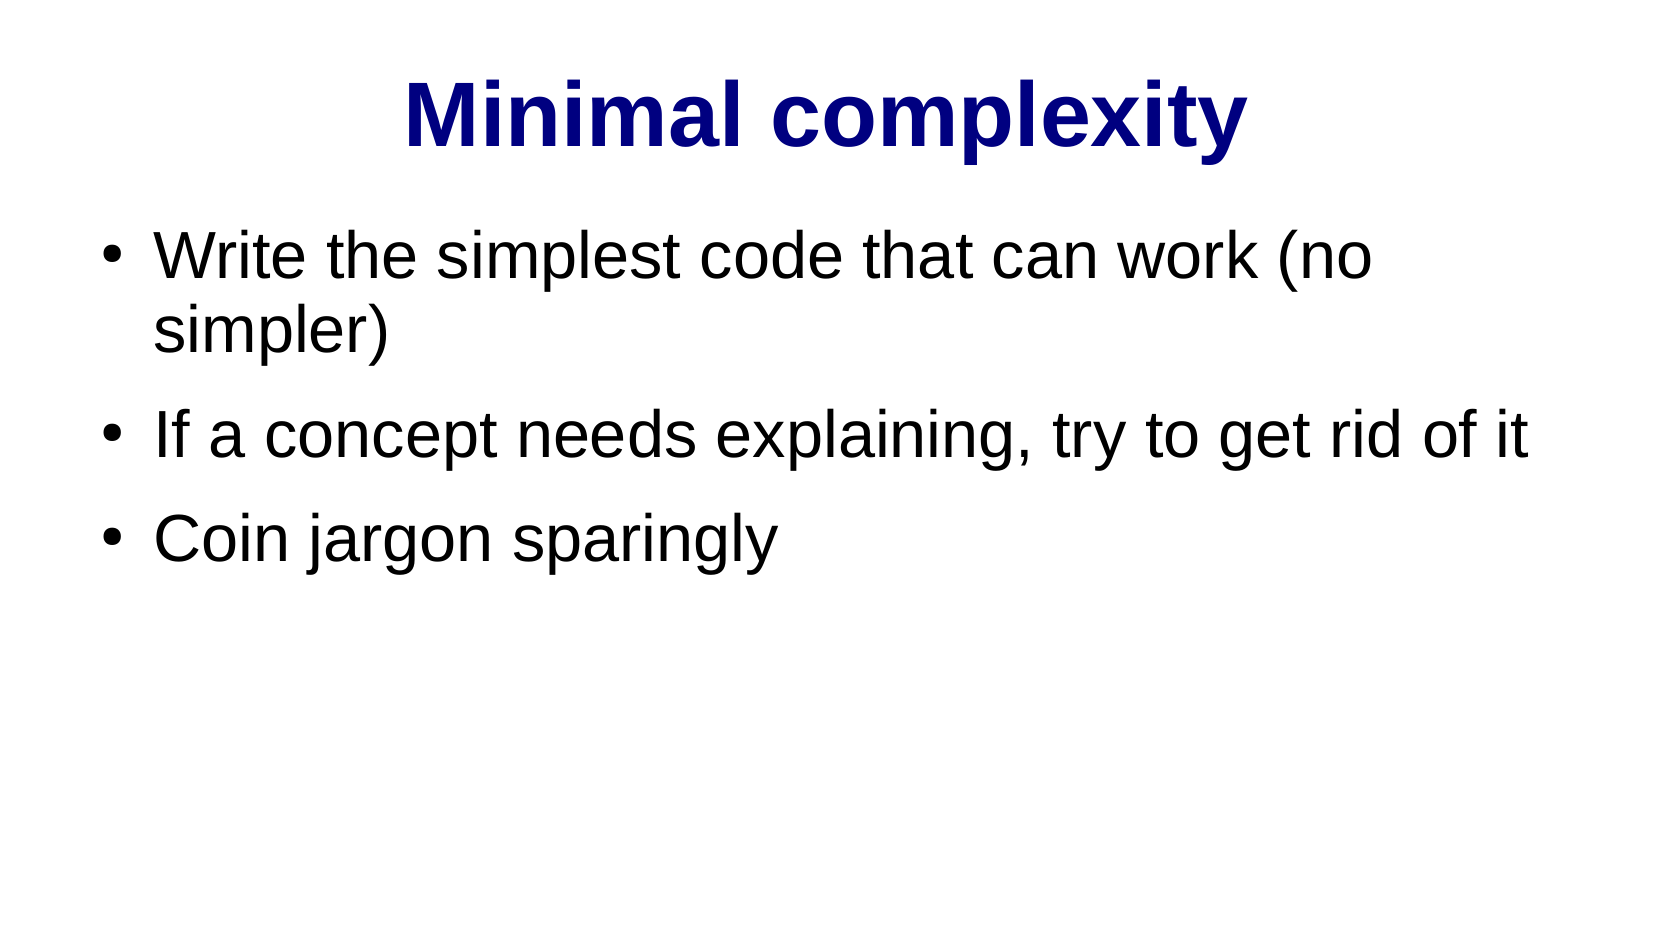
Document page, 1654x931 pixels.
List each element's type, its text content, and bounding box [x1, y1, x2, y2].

list Write the simplest code that can work (no simpler) If a concept needs explaining, try to get rid of it Coin jargon sparingly [82, 217, 1571, 758]
title Minimal complexity [82, 37, 1571, 193]
